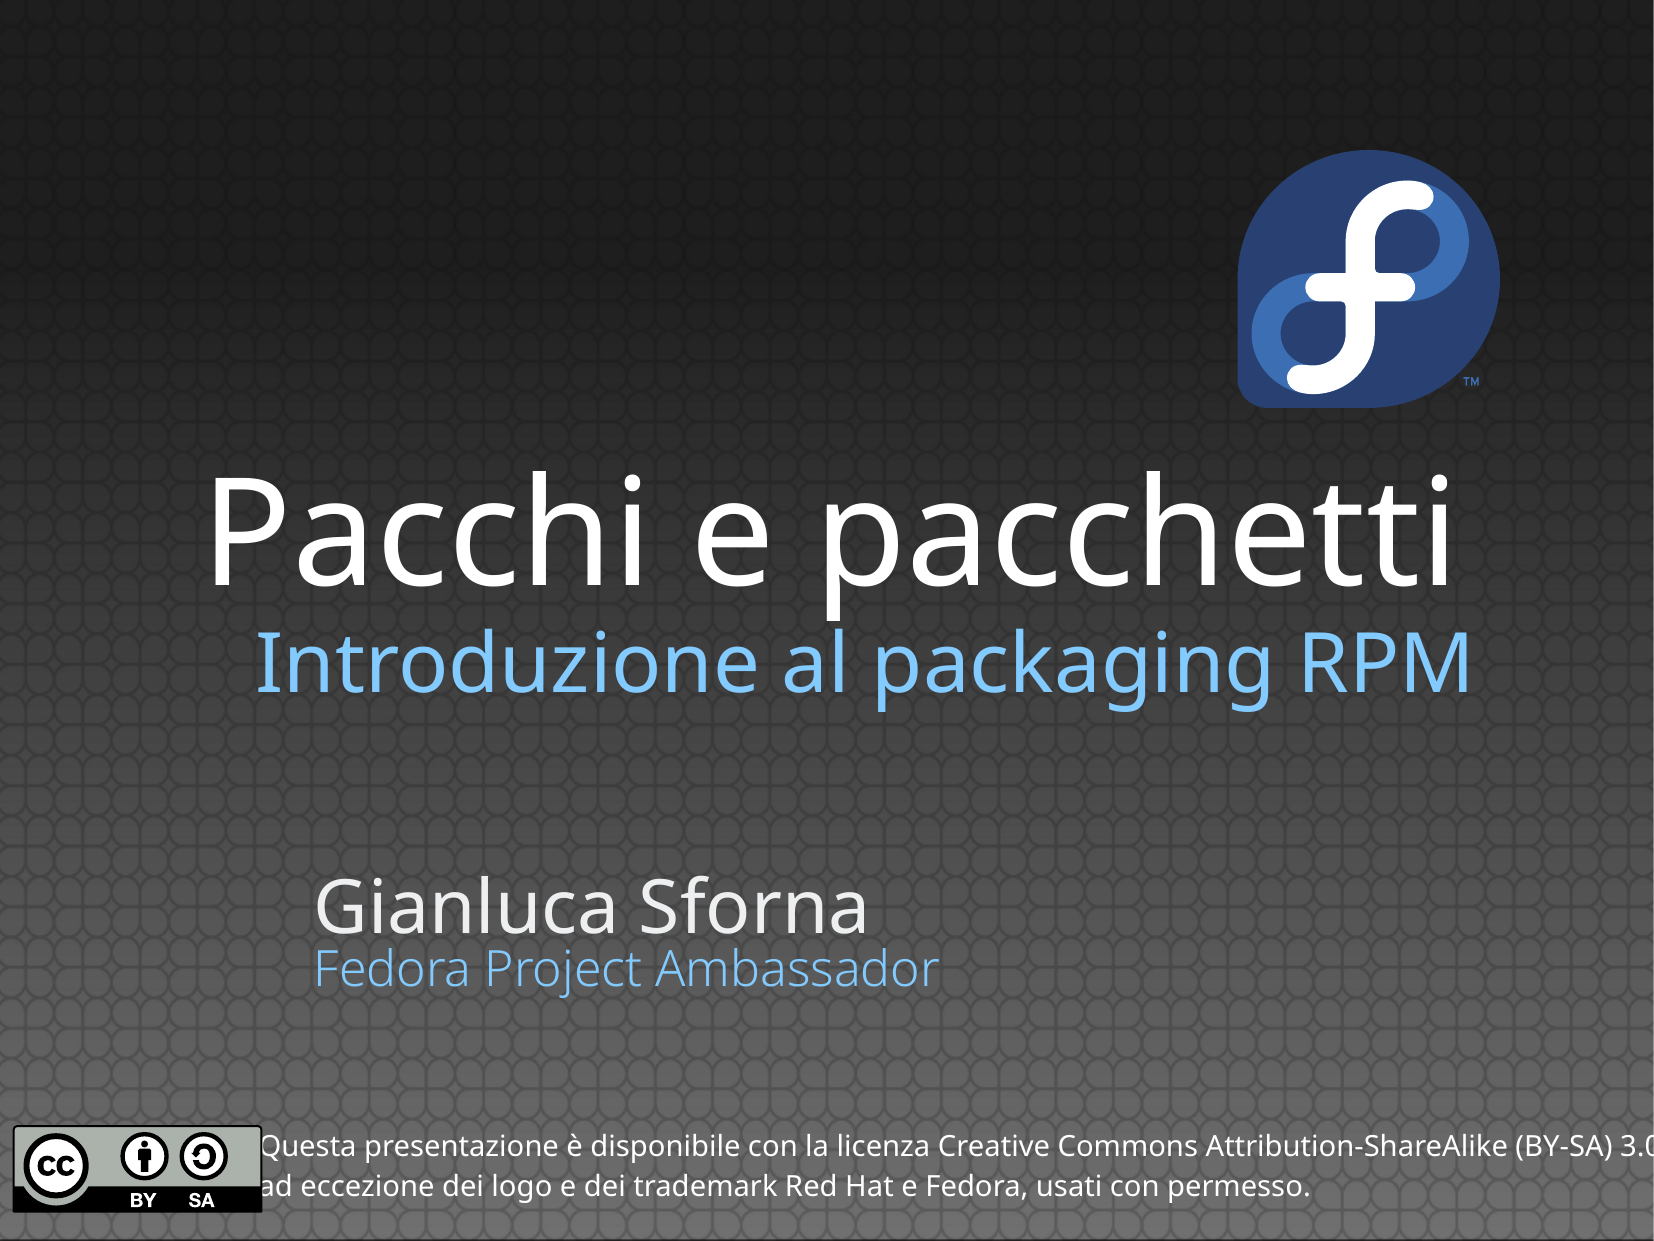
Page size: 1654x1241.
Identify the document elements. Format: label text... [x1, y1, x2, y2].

text_box Pacchi e pacchetti [37, 417, 1475, 620]
subtitle Introduzione al packaging RPM [130, 611, 1477, 709]
picture [0, 0, 1654, 1241]
text_box Questa presentazione è disponibile con la licenza Creative Commons Attribution-ShareAlike (BY-SA) 3.0 ad eccezione dei logo e dei trademark Red Hat e Fedora, usati con permesso. [269, 1118, 1654, 1202]
text_box Gianluca Sforna [299, 846, 1051, 925]
text_box Fedora Project Ambassador [299, 925, 1244, 1003]
